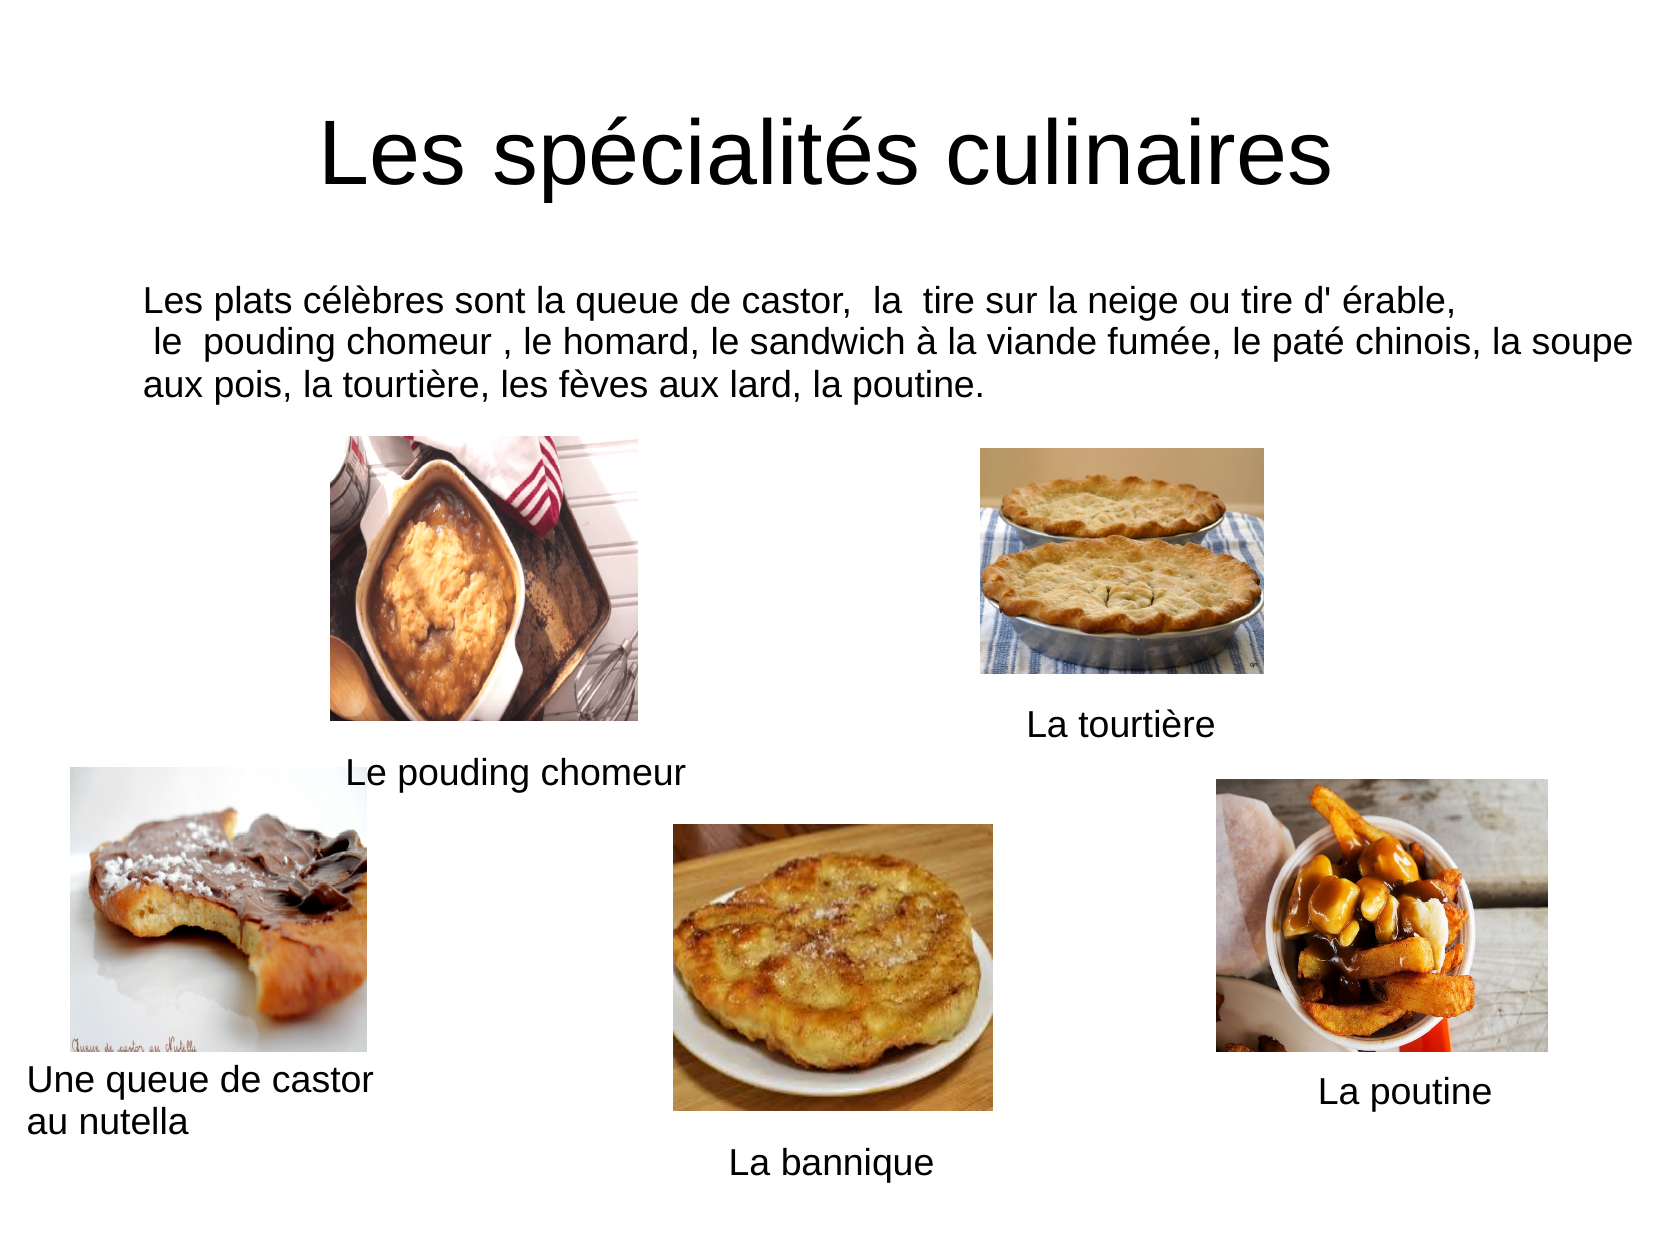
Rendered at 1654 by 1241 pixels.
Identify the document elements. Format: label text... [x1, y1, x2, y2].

picture [673, 824, 993, 1111]
text_box La tourtière [979, 695, 1288, 768]
picture [980, 448, 1264, 674]
title Les spécialités culinaires [82, 49, 1571, 257]
picture [330, 436, 638, 721]
text_box Une queue de castor au nutella [11, 1051, 438, 1151]
picture [70, 767, 367, 1051]
picture [1216, 779, 1548, 1052]
text_box Le pouding chomeur [330, 744, 851, 802]
text_box Les plats célèbres sont la queue de castor, la tire sur la neige ou tire d' érable, le pouding chomeur , le homard, le sandwich à la viande fumée, le paté chinois, la soupe aux pois, la tourtière, les fèves aux lard, la poutine. [128, 271, 1654, 413]
text_box La poutine [1240, 1062, 1571, 1134]
text_box La bannique [661, 1133, 1016, 1205]
